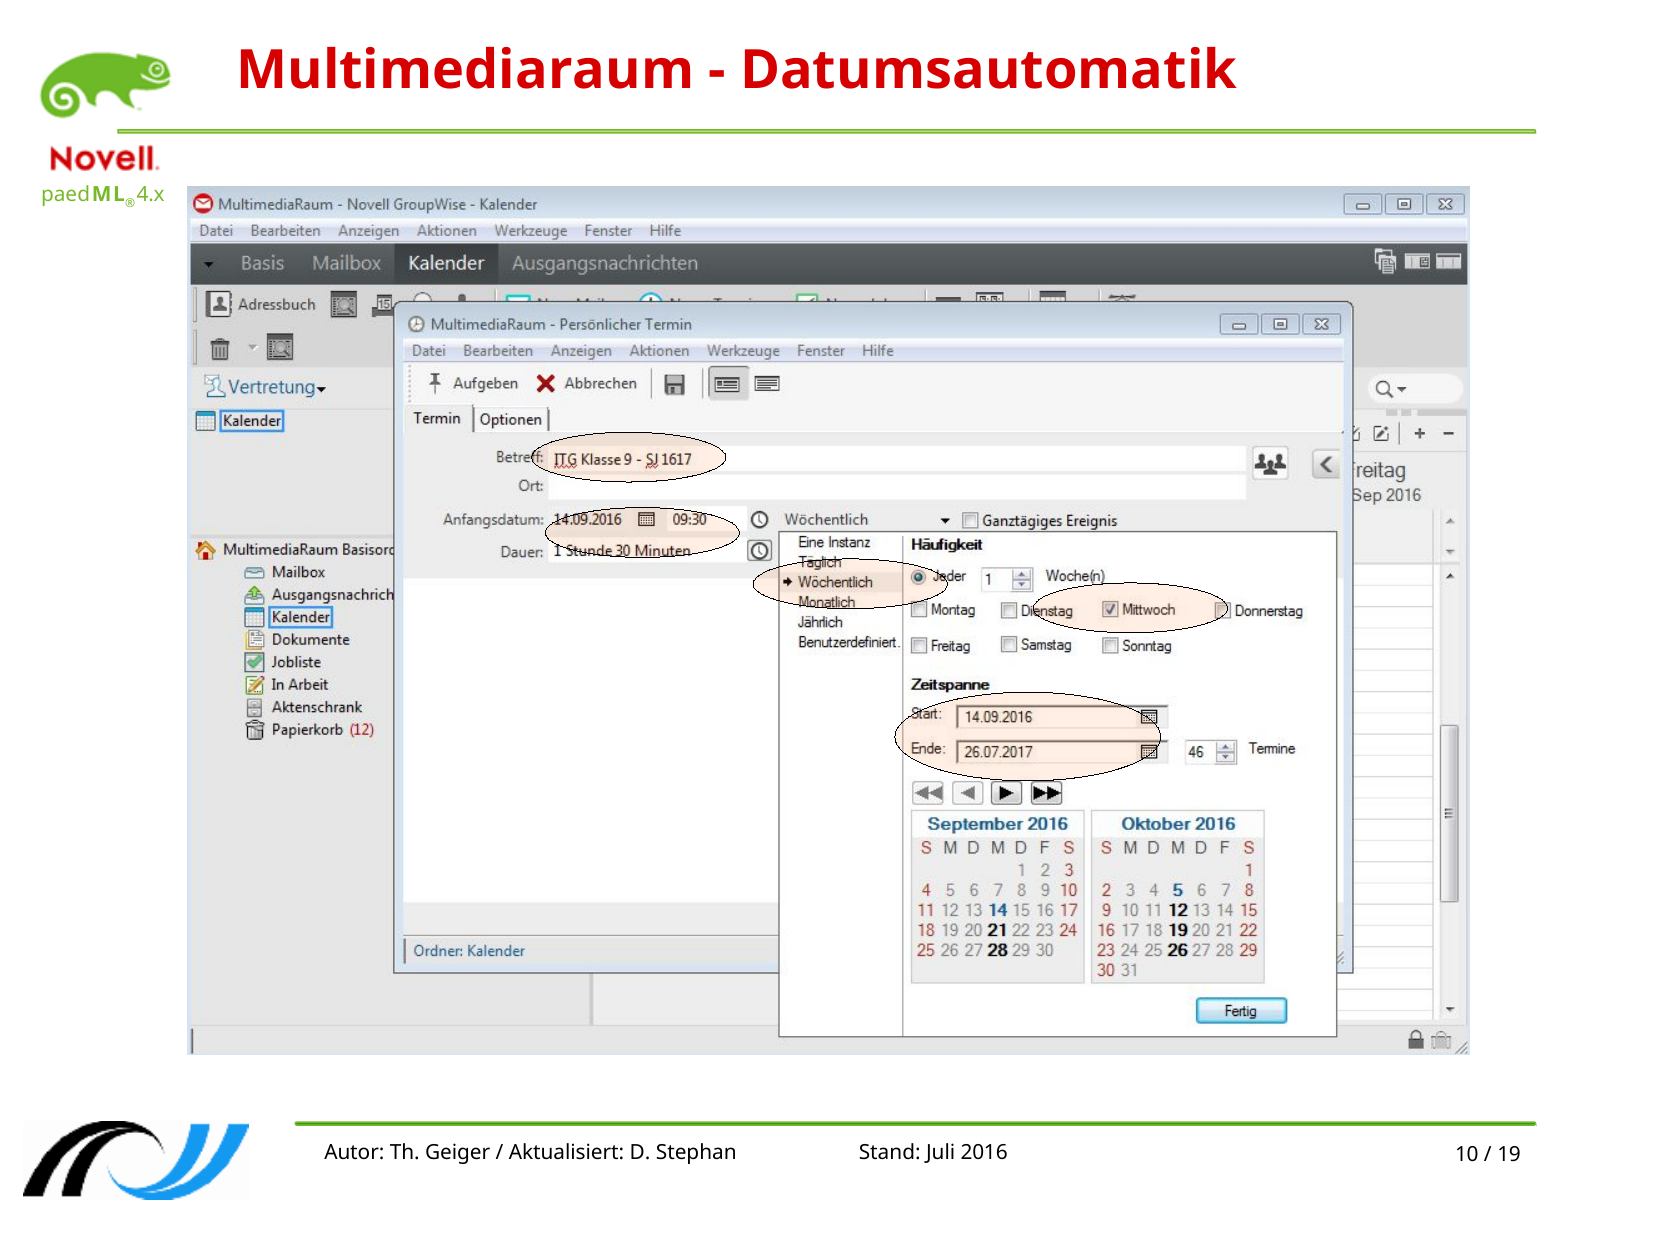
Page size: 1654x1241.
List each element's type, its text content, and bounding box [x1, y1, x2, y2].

picture [26, 35, 184, 193]
text_box [894, 692, 1161, 781]
picture [187, 186, 1470, 1055]
text_box [1033, 582, 1228, 633]
picture [23, 1121, 249, 1200]
title Multimediaraum - Datumsautomatik [236, 17, 1536, 119]
text_box [753, 558, 948, 609]
text_box [545, 507, 740, 558]
text_box [531, 432, 726, 483]
